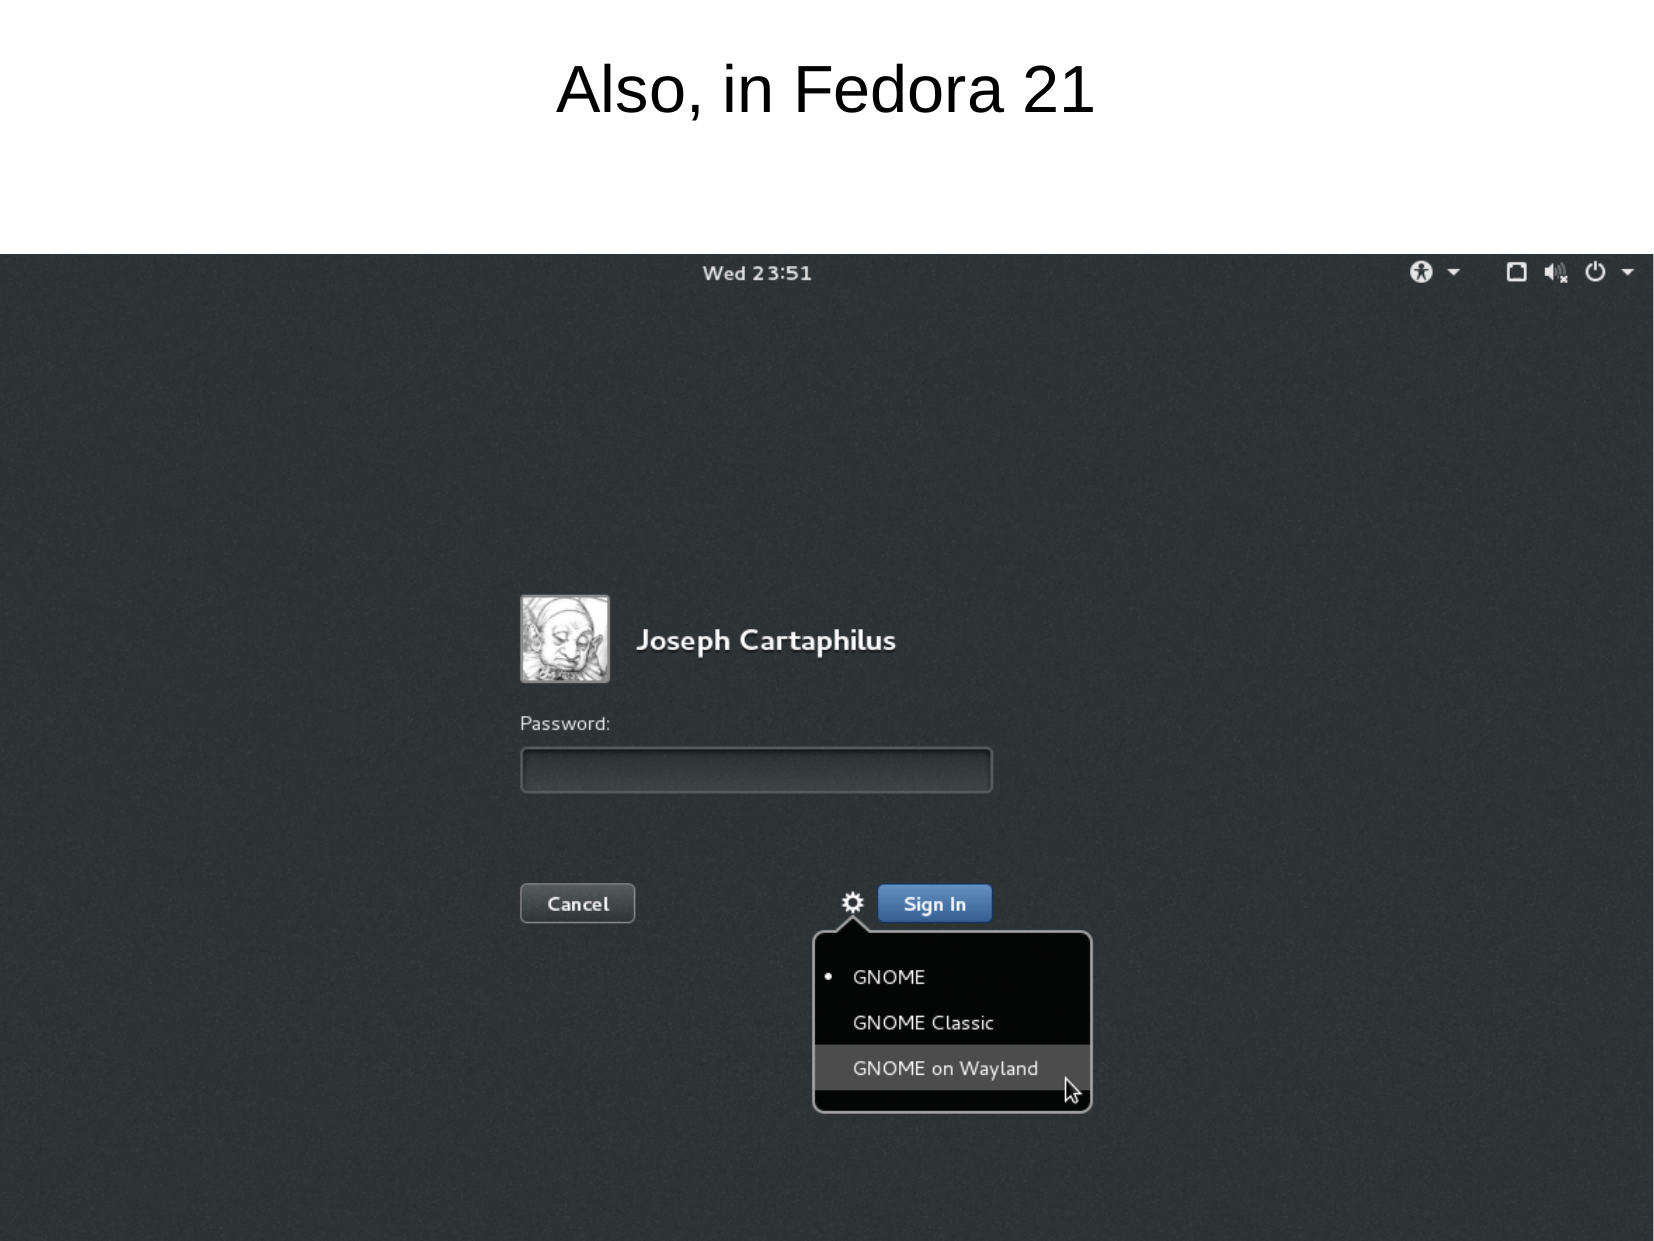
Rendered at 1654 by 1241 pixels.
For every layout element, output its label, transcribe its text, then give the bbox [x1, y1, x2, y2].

subtitle Also, in Fedora 21 [104, 44, 1550, 136]
picture [0, 254, 1654, 1241]
